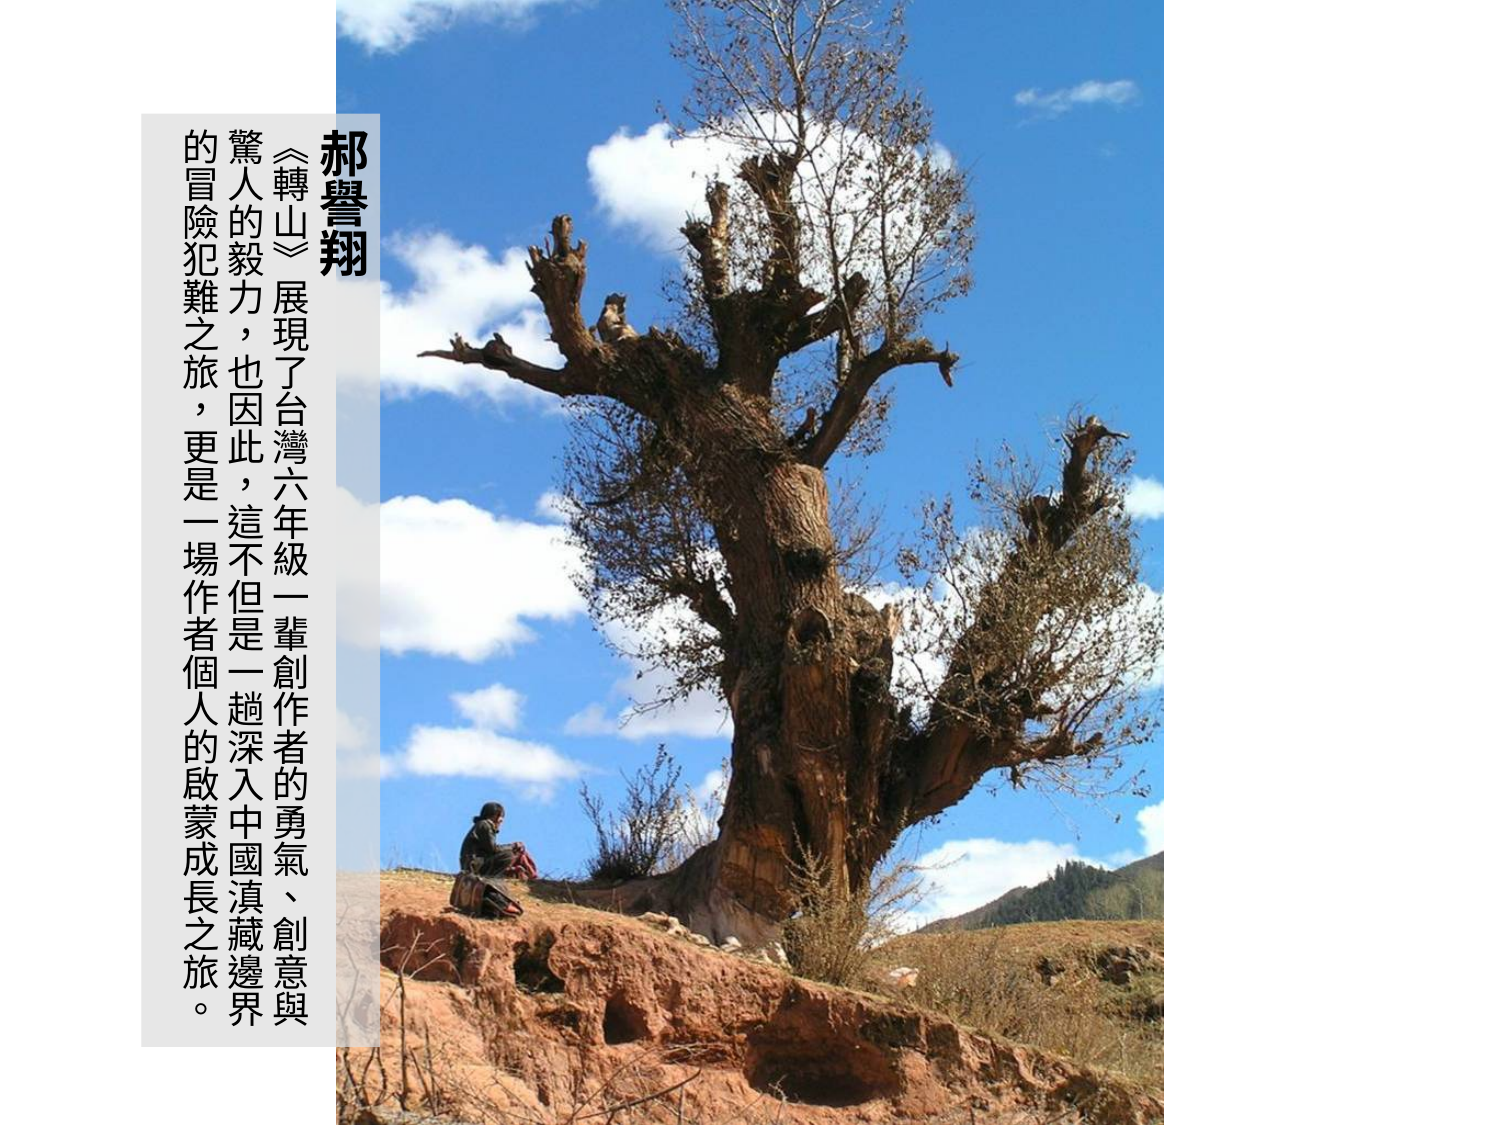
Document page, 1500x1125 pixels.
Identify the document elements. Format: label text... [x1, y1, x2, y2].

picture [336, 0, 1164, 1125]
text_box 郝譽翔 《轉山》展現了台灣六年級一輩創作者的勇氣、創意與驚人的毅力，也因此，這不但是一趟深入中國滇藏邊界的冒險犯難之旅，更是一場作者個人的啟蒙成長之旅。 [141, 113, 381, 1047]
